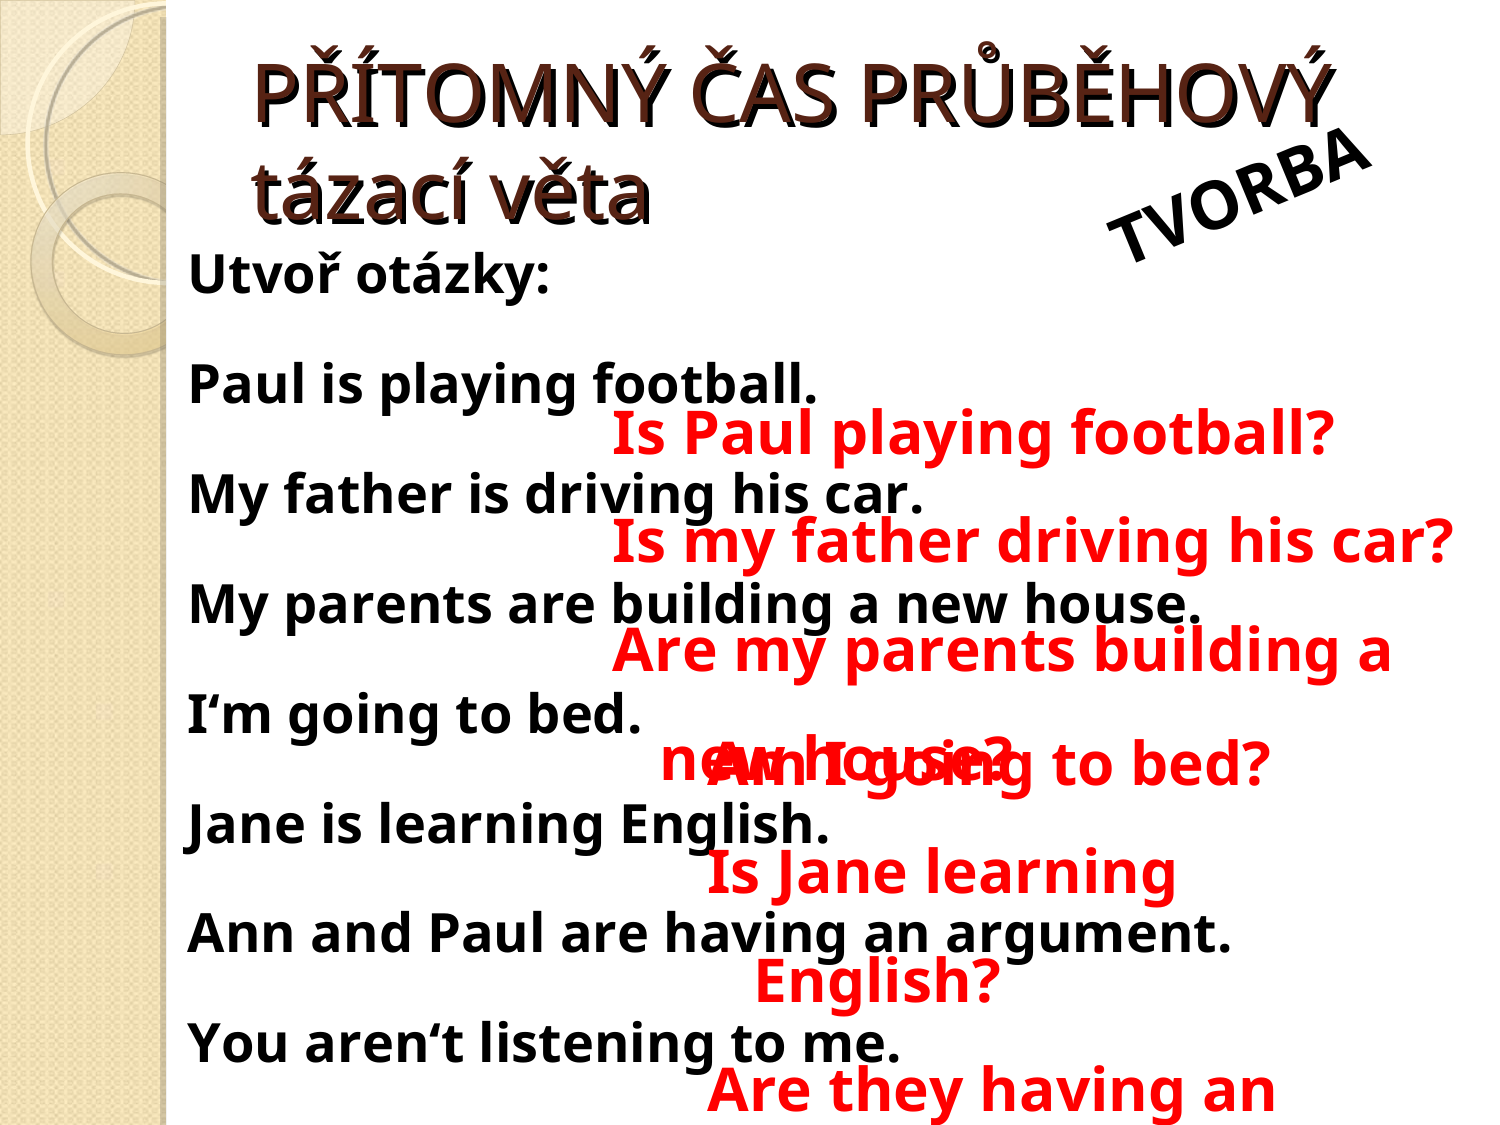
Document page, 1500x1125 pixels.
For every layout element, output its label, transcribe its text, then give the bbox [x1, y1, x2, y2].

title PŘÍTOMNÝ ČAS PRŮBĚHOVÝ tázací věta [235, 33, 1466, 245]
text_box Is Paul playing football? Is my father driving his car? Are my parents building a new house? [1259, 350, 1500, 717]
text_box Utvoř otázky: Paul is playing football. My father is driving his car. My parents are building a new house. I‘m going to bed. Jane is learning English. Ann and Paul are having an argument. You aren‘t listening to me. [159, 231, 1259, 941]
picture [0, 11, 166, 1125]
text_box TVORBA [1068, 66, 1461, 253]
text_box Am I going to bed? Is Jane learning English? Are they having an argument? Aren´t you listening to me? [679, 680, 1400, 1125]
picture [136, 0, 166, 4]
